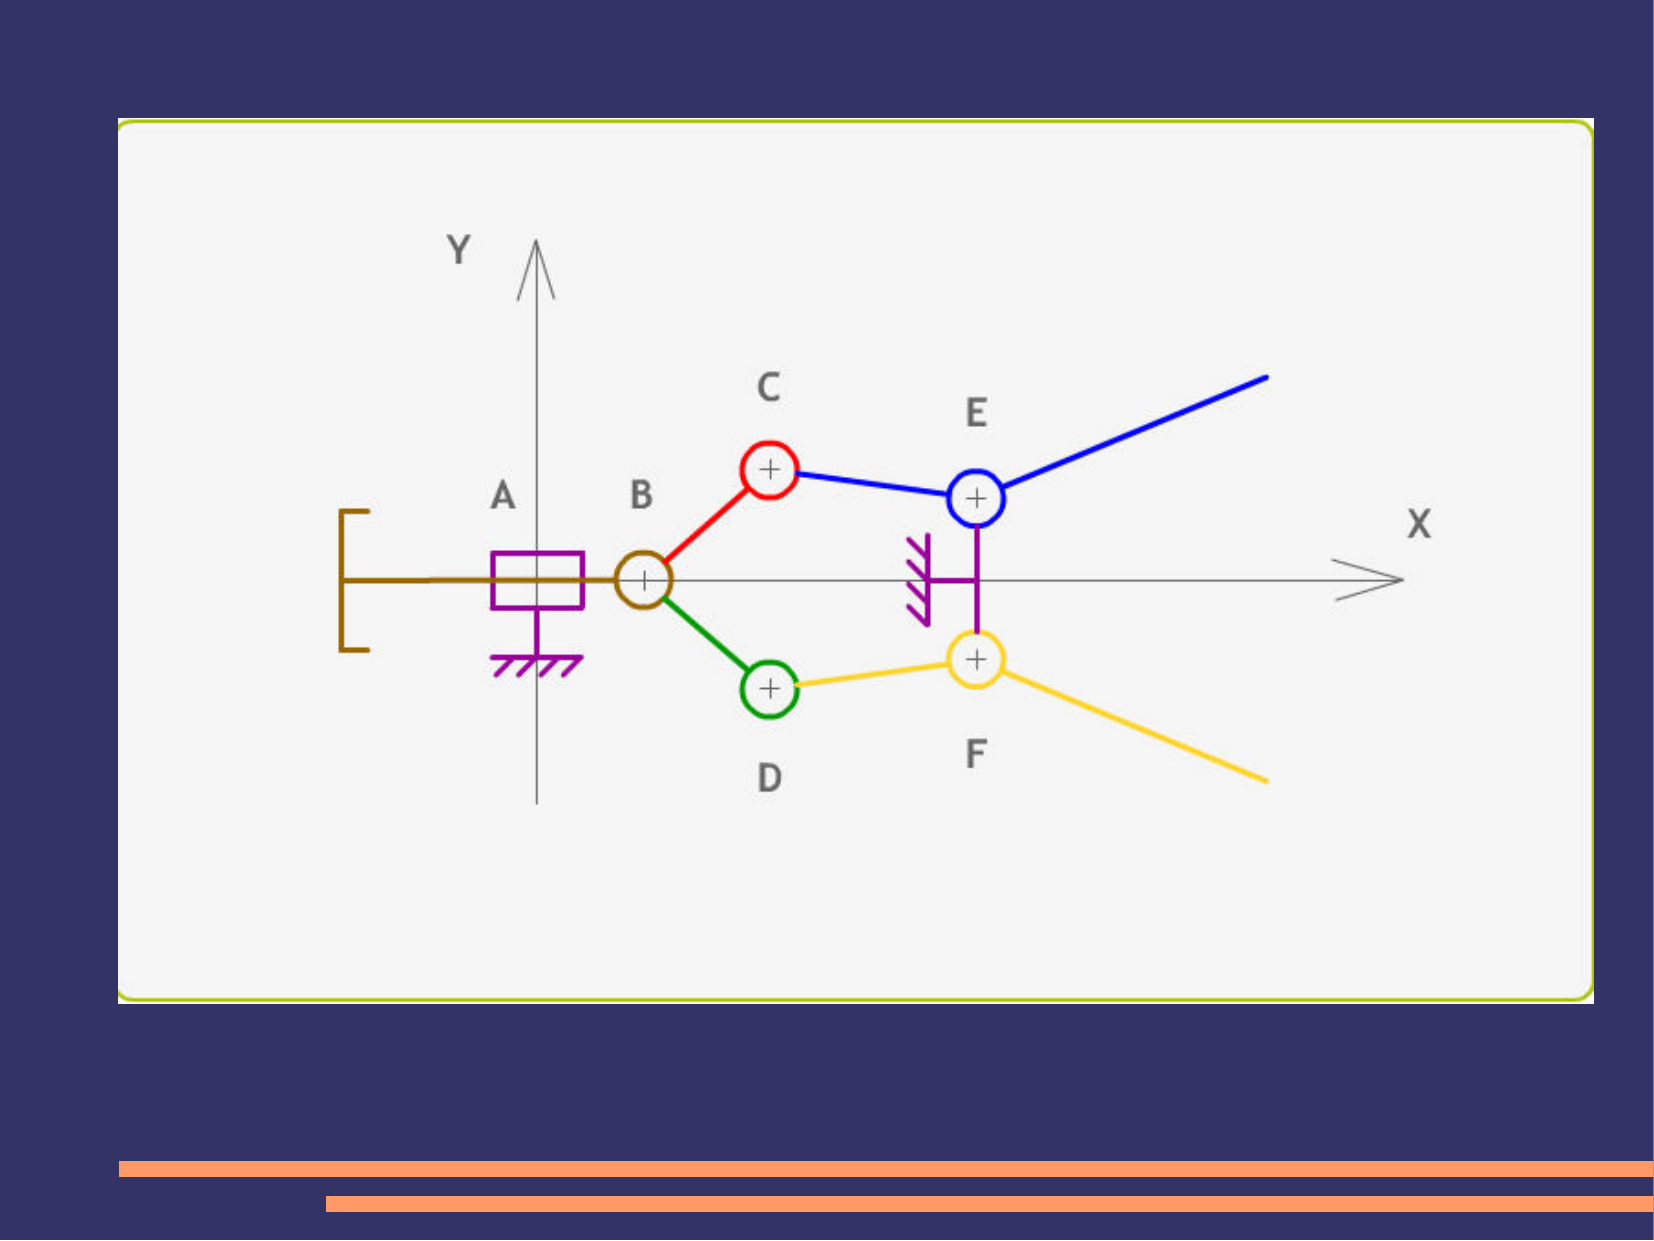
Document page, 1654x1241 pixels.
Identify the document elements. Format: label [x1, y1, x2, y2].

picture [118, 118, 1594, 1004]
